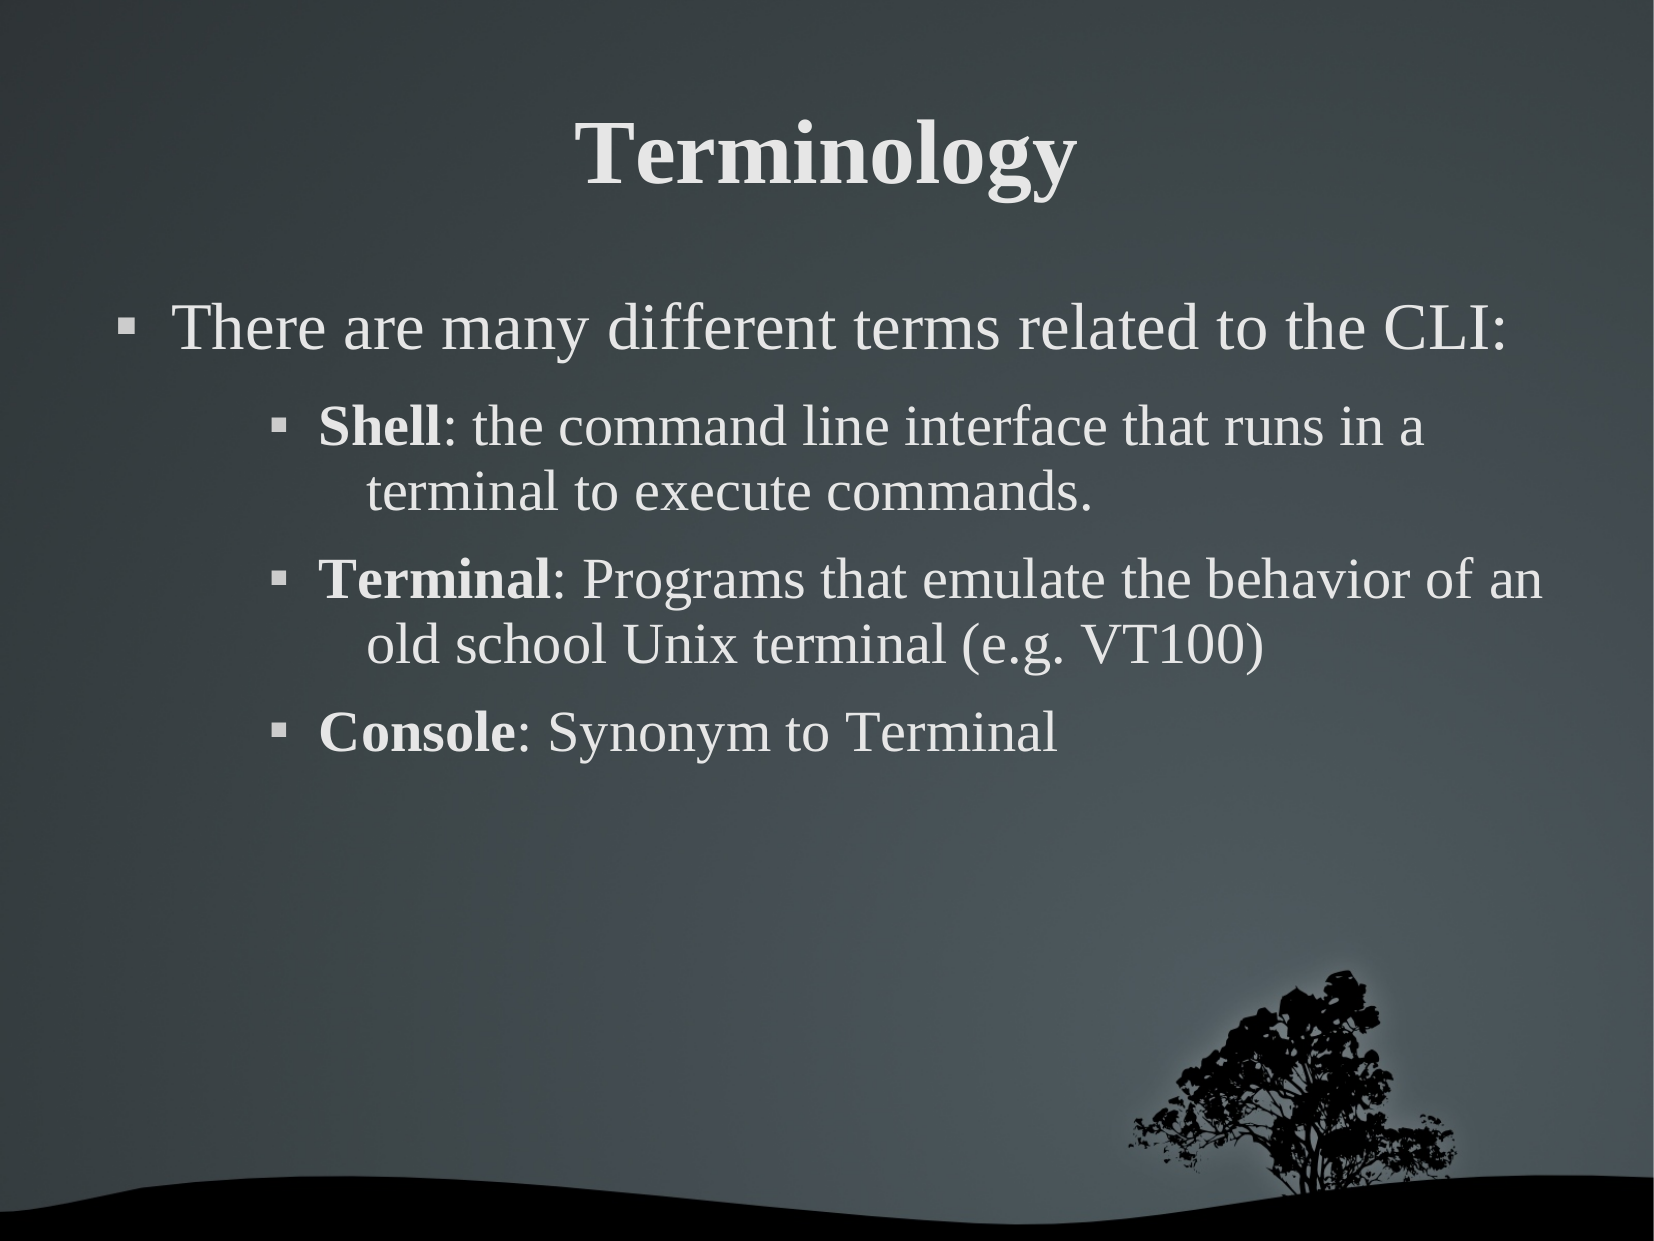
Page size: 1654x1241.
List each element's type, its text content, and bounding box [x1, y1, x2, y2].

list There are many different terms related to the CLI: Shell: the command line interface that runs in a terminal to execute commands. Terminal: Programs that emulate the behavior of an old school Unix terminal (e.g. VT100) Console: Synonym to Terminal [82, 290, 1571, 1109]
picture [0, 0, 1654, 1241]
title Terminology [82, 49, 1571, 257]
